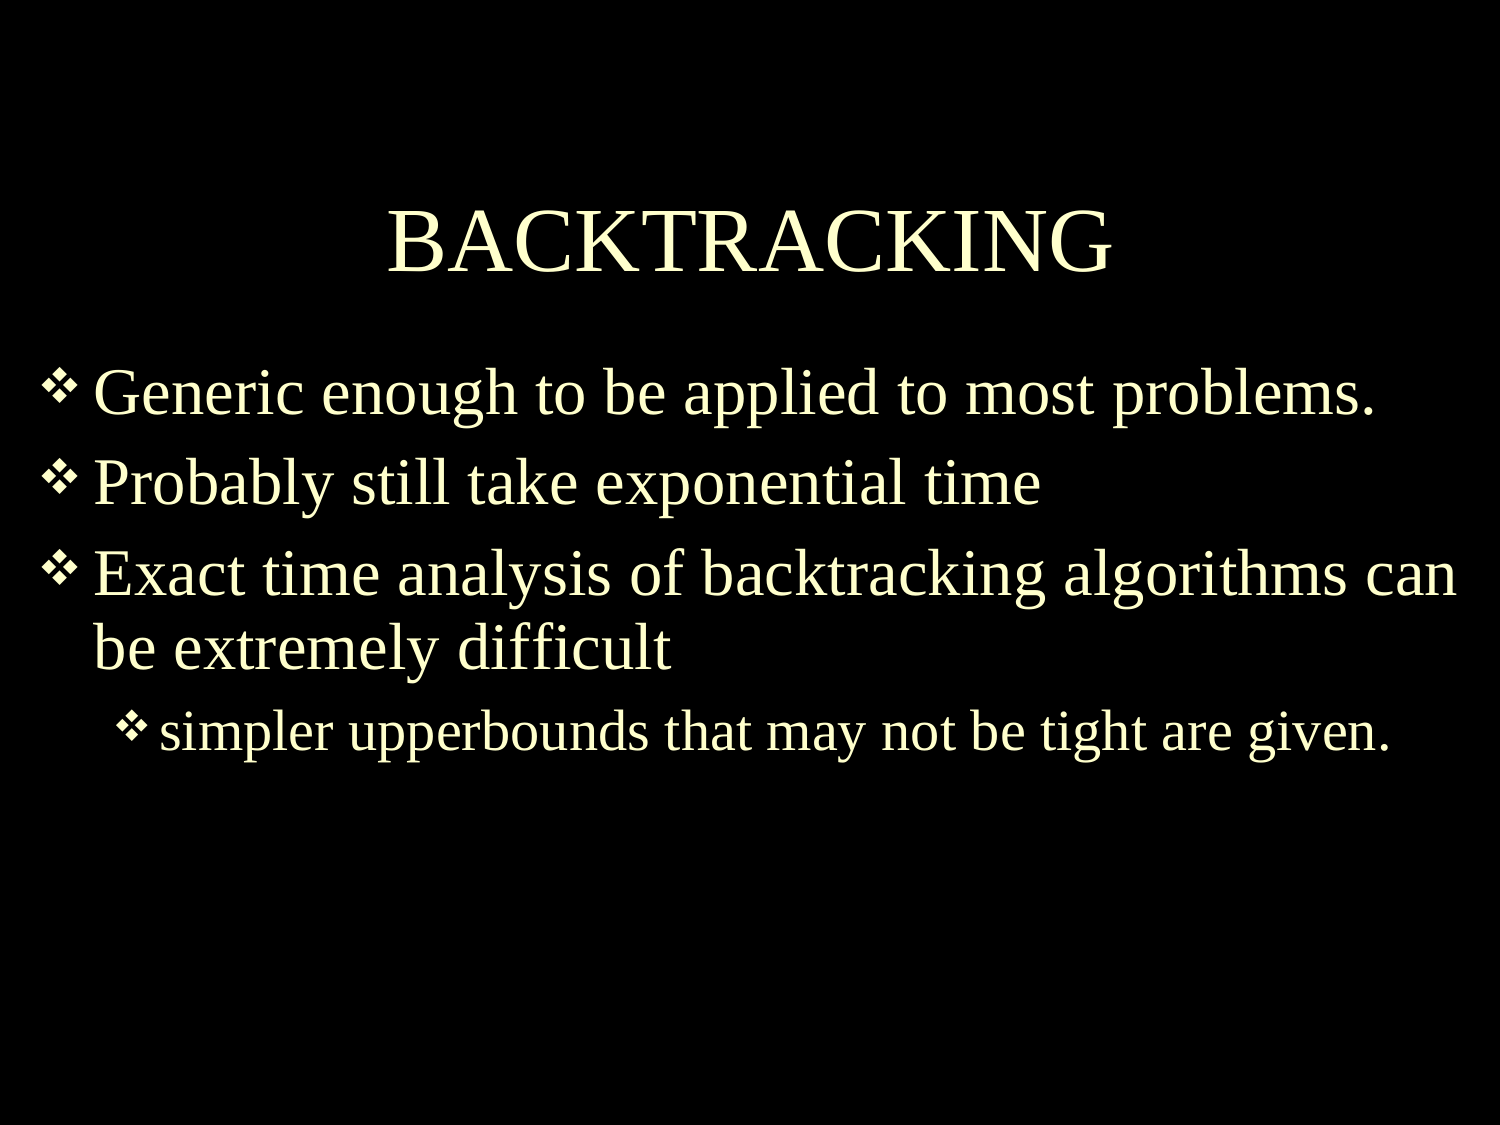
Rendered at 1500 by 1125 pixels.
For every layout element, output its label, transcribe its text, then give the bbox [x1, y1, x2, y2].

title BACKTRACKING [22, 145, 1480, 336]
list Generic enough to be applied to most problems. Probably still take exponential time Exact time analysis of backtracking algorithms can be extremely difficult simpler upperbounds that may not be tight are given. [22, 347, 1482, 1026]
